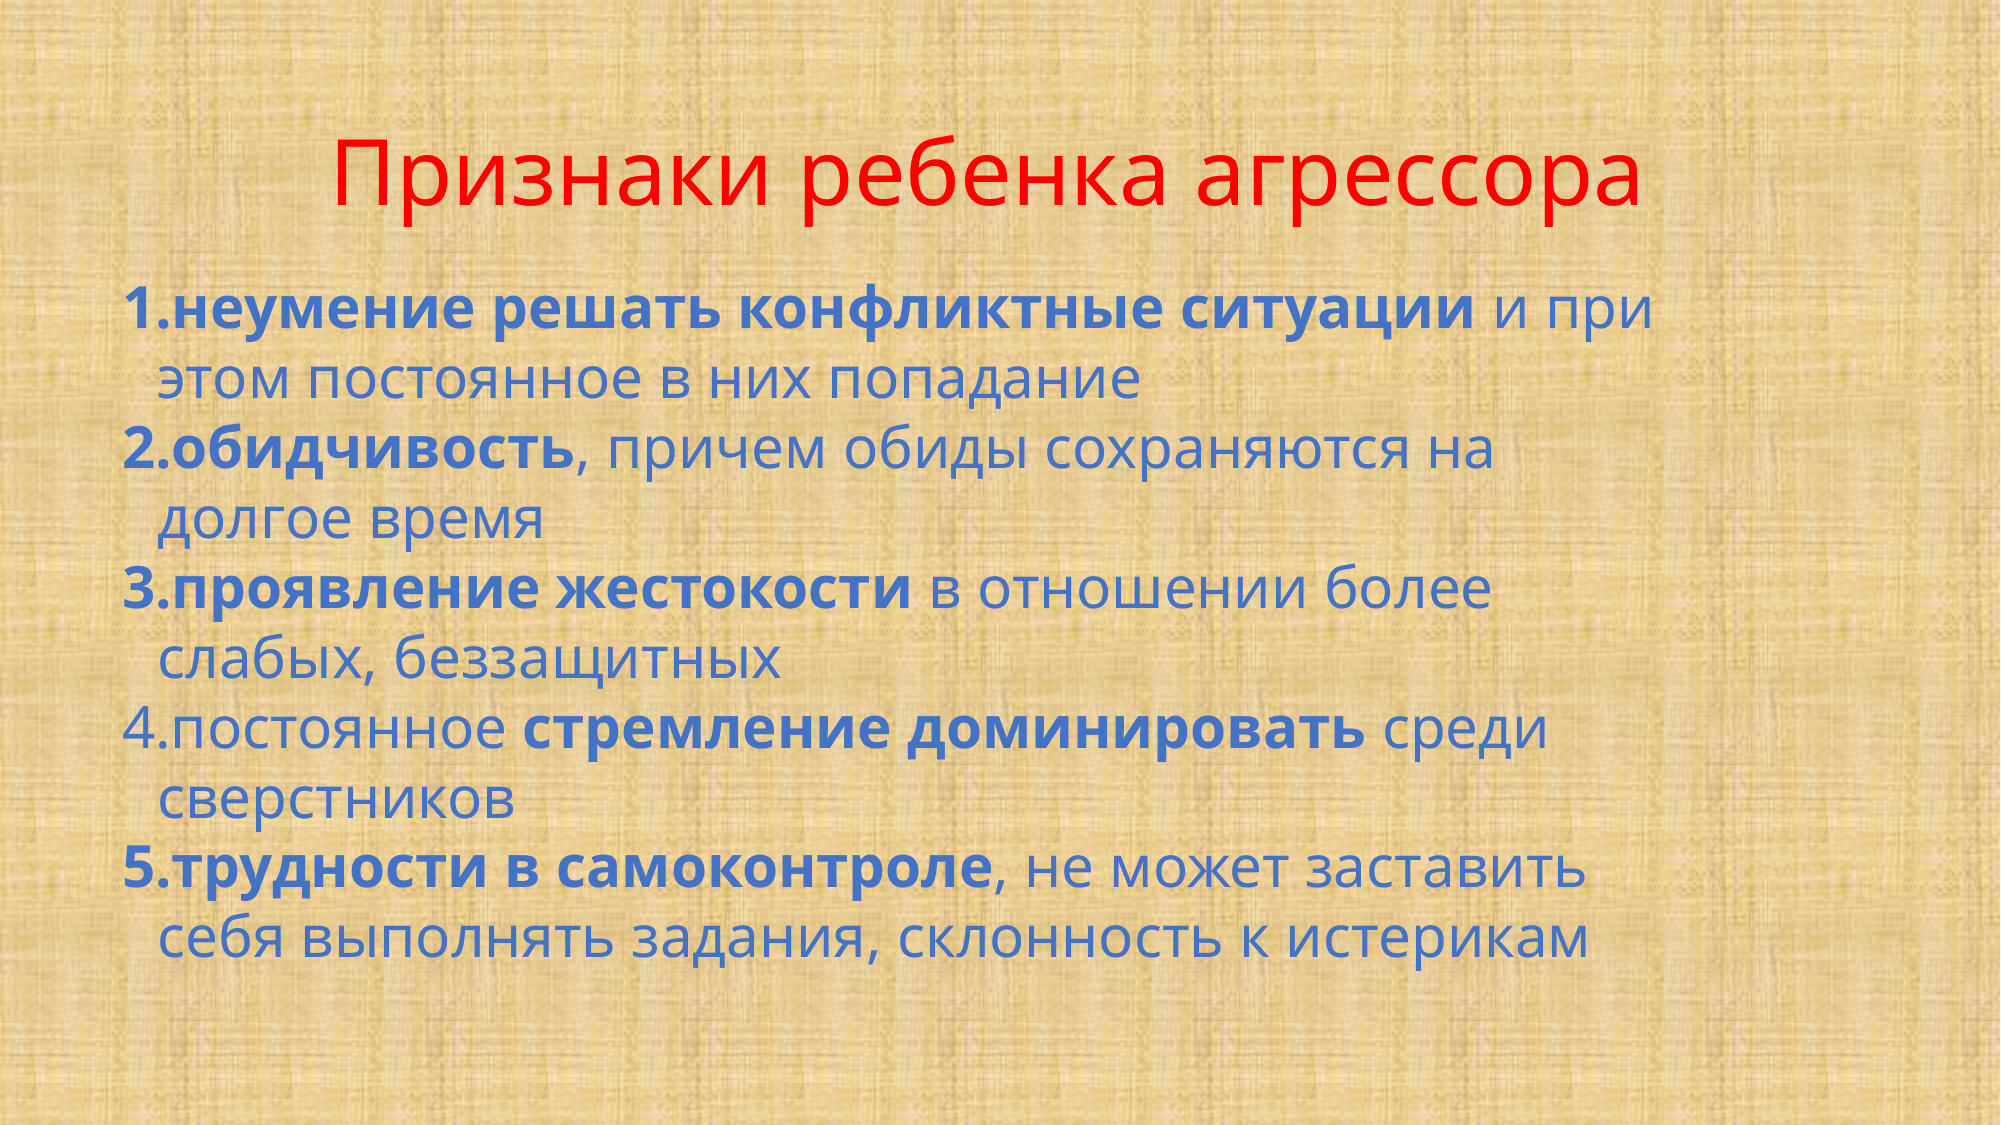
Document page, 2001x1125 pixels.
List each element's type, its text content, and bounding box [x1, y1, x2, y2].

picture [0, 0, 2001, 1125]
text_box неумение решать конфликтные ситуации и при этом постоянное в них попадание обидчивость, причем обиды сохраняются на долгое время проявление жестокости в отношении более слабых, беззащитных постоянное стремление доминировать среди сверстников трудности в самоконтроле, не может заставить себя выполнять задания, склонность к истерикам [107, 262, 1721, 1106]
text_box Признаки ребенка агрессора [137, 59, 1863, 278]
